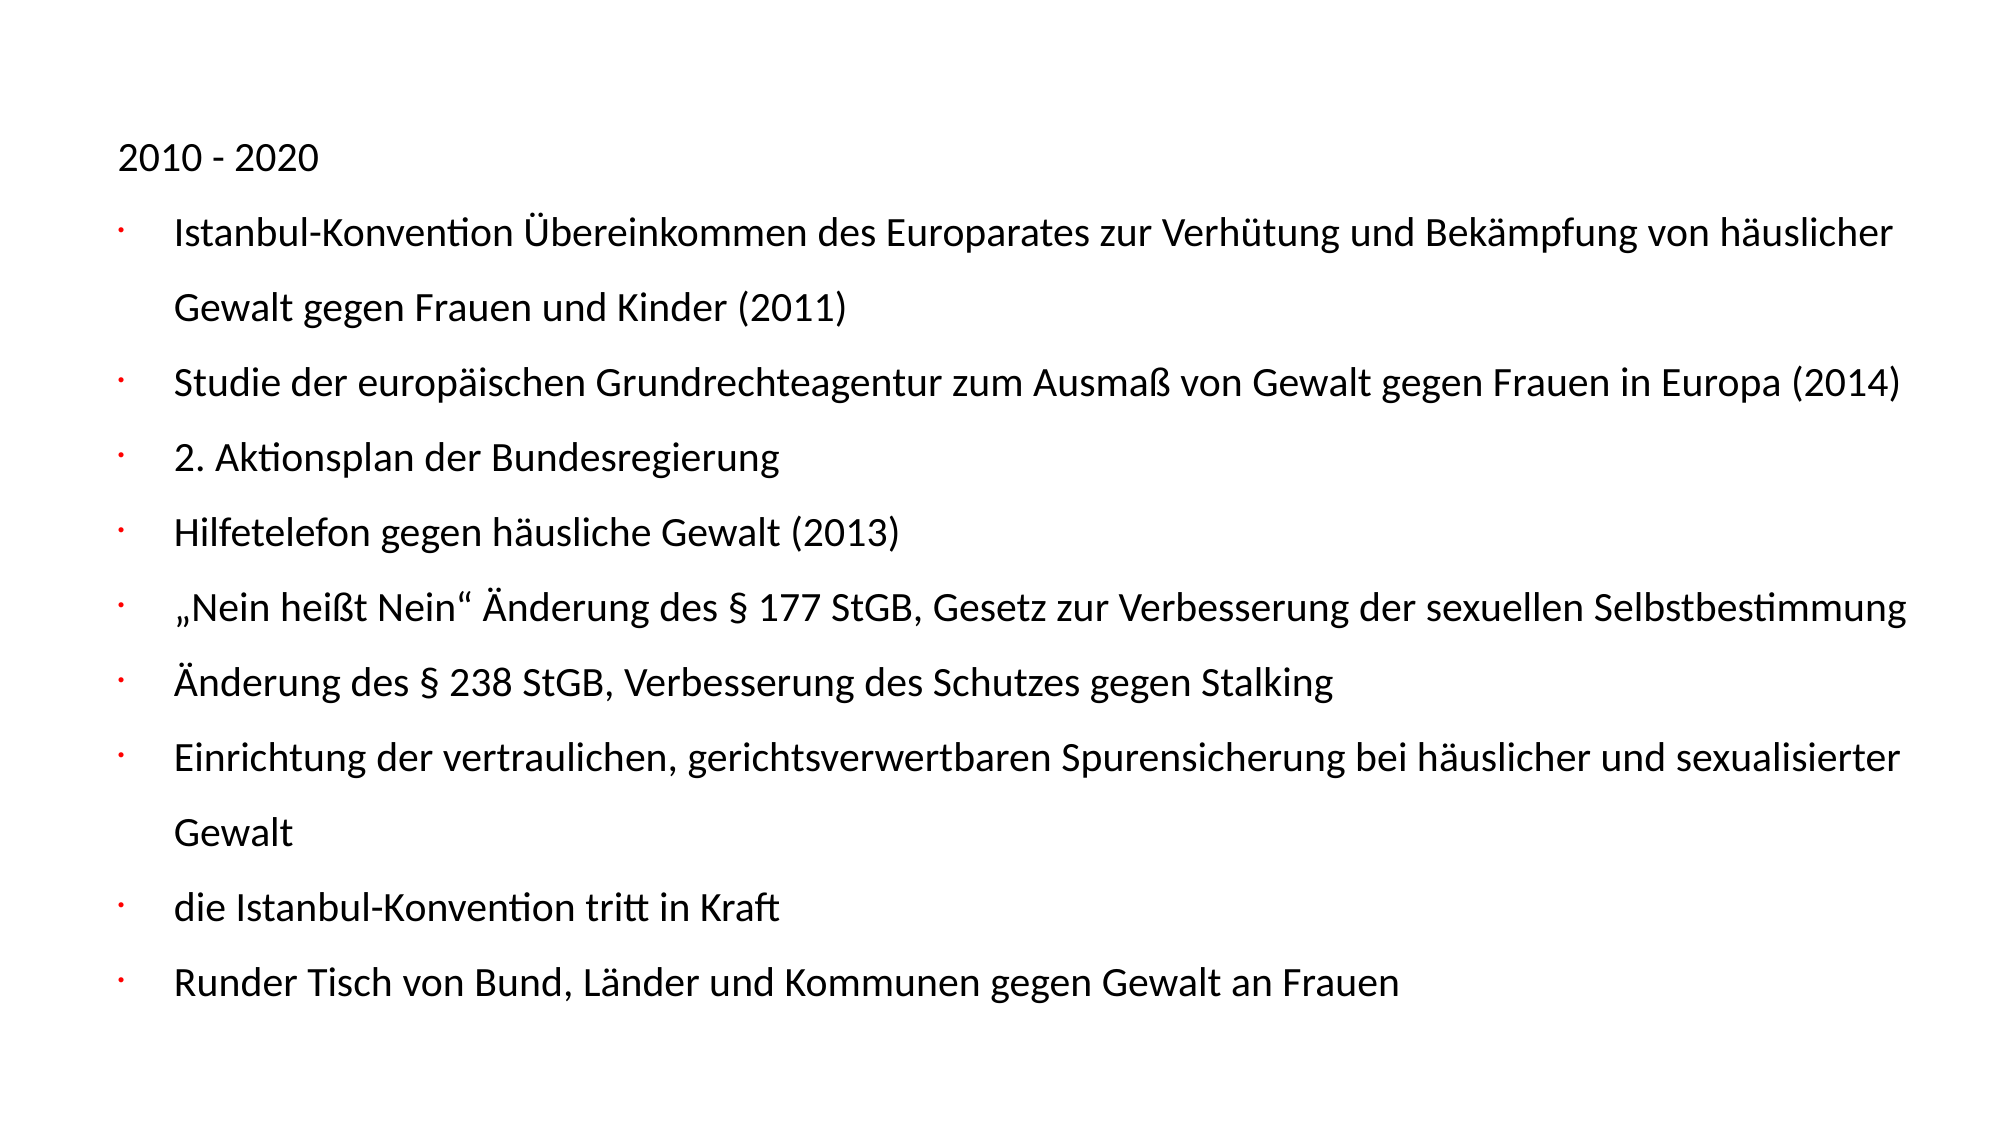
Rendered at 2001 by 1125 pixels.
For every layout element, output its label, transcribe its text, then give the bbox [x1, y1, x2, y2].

text_box 2010 - 2020 Istanbul-Konvention Übereinkommen des Europarates zur Verhütung und Bekämpfung von häuslicher Gewalt gegen Frauen und Kinder (2011) Studie der europäischen Grundrechteagentur zum Ausmaß von Gewalt gegen Frauen in Europa (2014) 2. Aktionsplan der Bundesregierung Hilfetelefon gegen häusliche Gewalt (2013) „Nein heißt Nein“ Änderung des § 177 StGB, Gesetz zur Verbesserung der sexuellen Selbstbestimmung Änderung des § 238 StGB, Verbesserung des Schutzes gegen Stalking Einrichtung der vertraulichen, gerichtsverwertbaren Spurensicherung bei häuslicher und sexualisierter Gewalt die Istanbul-Konvention tritt in Kraft Runder Tisch von Bund, Länder und Kommunen gegen Gewalt an Frauen [102, 97, 2000, 1013]
